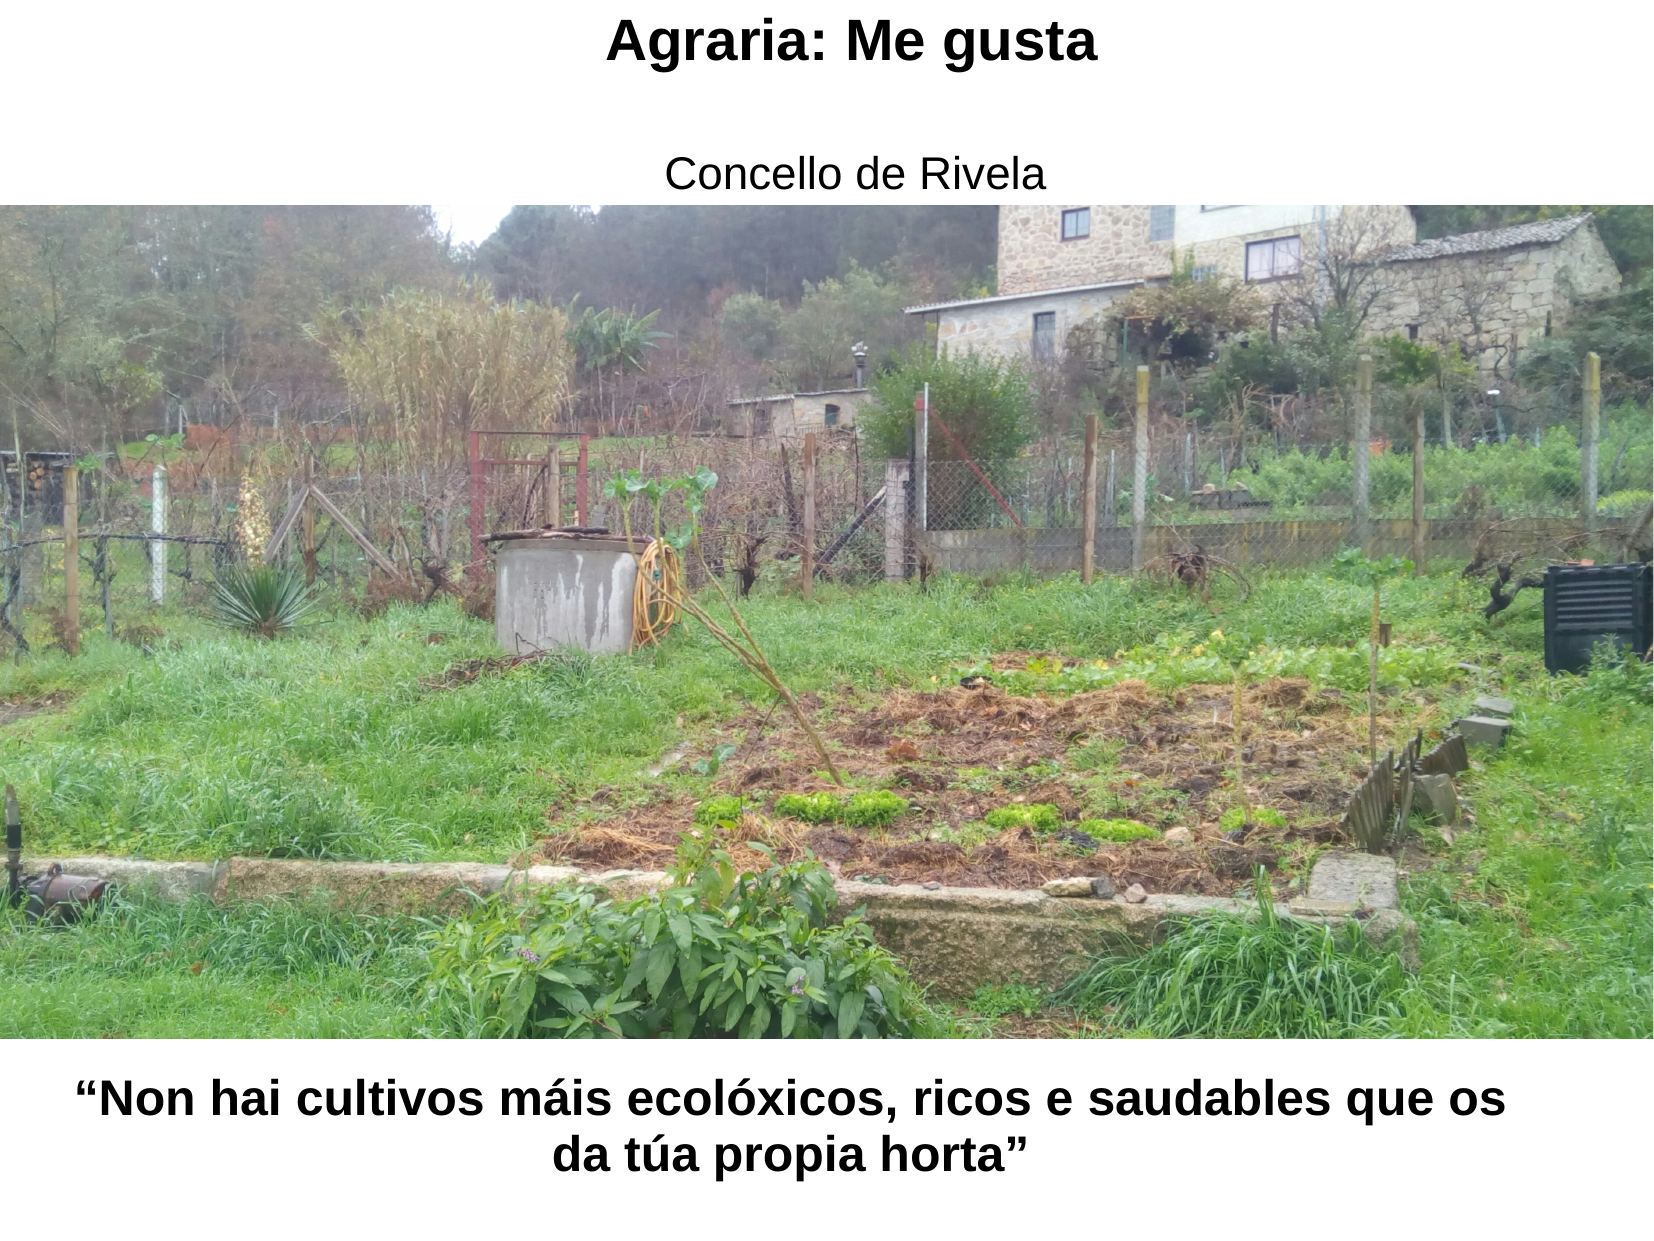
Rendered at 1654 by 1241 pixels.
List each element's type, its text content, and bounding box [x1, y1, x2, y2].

text_box Concello de Rivela [649, 140, 1062, 207]
text_box “Non hai cultivos máis ecolóxicos, ricos e saudables que os da túa propia horta” [59, 1062, 1595, 1192]
text_box Agraria: Me gusta [590, 0, 1113, 82]
picture [0, 205, 1654, 1040]
